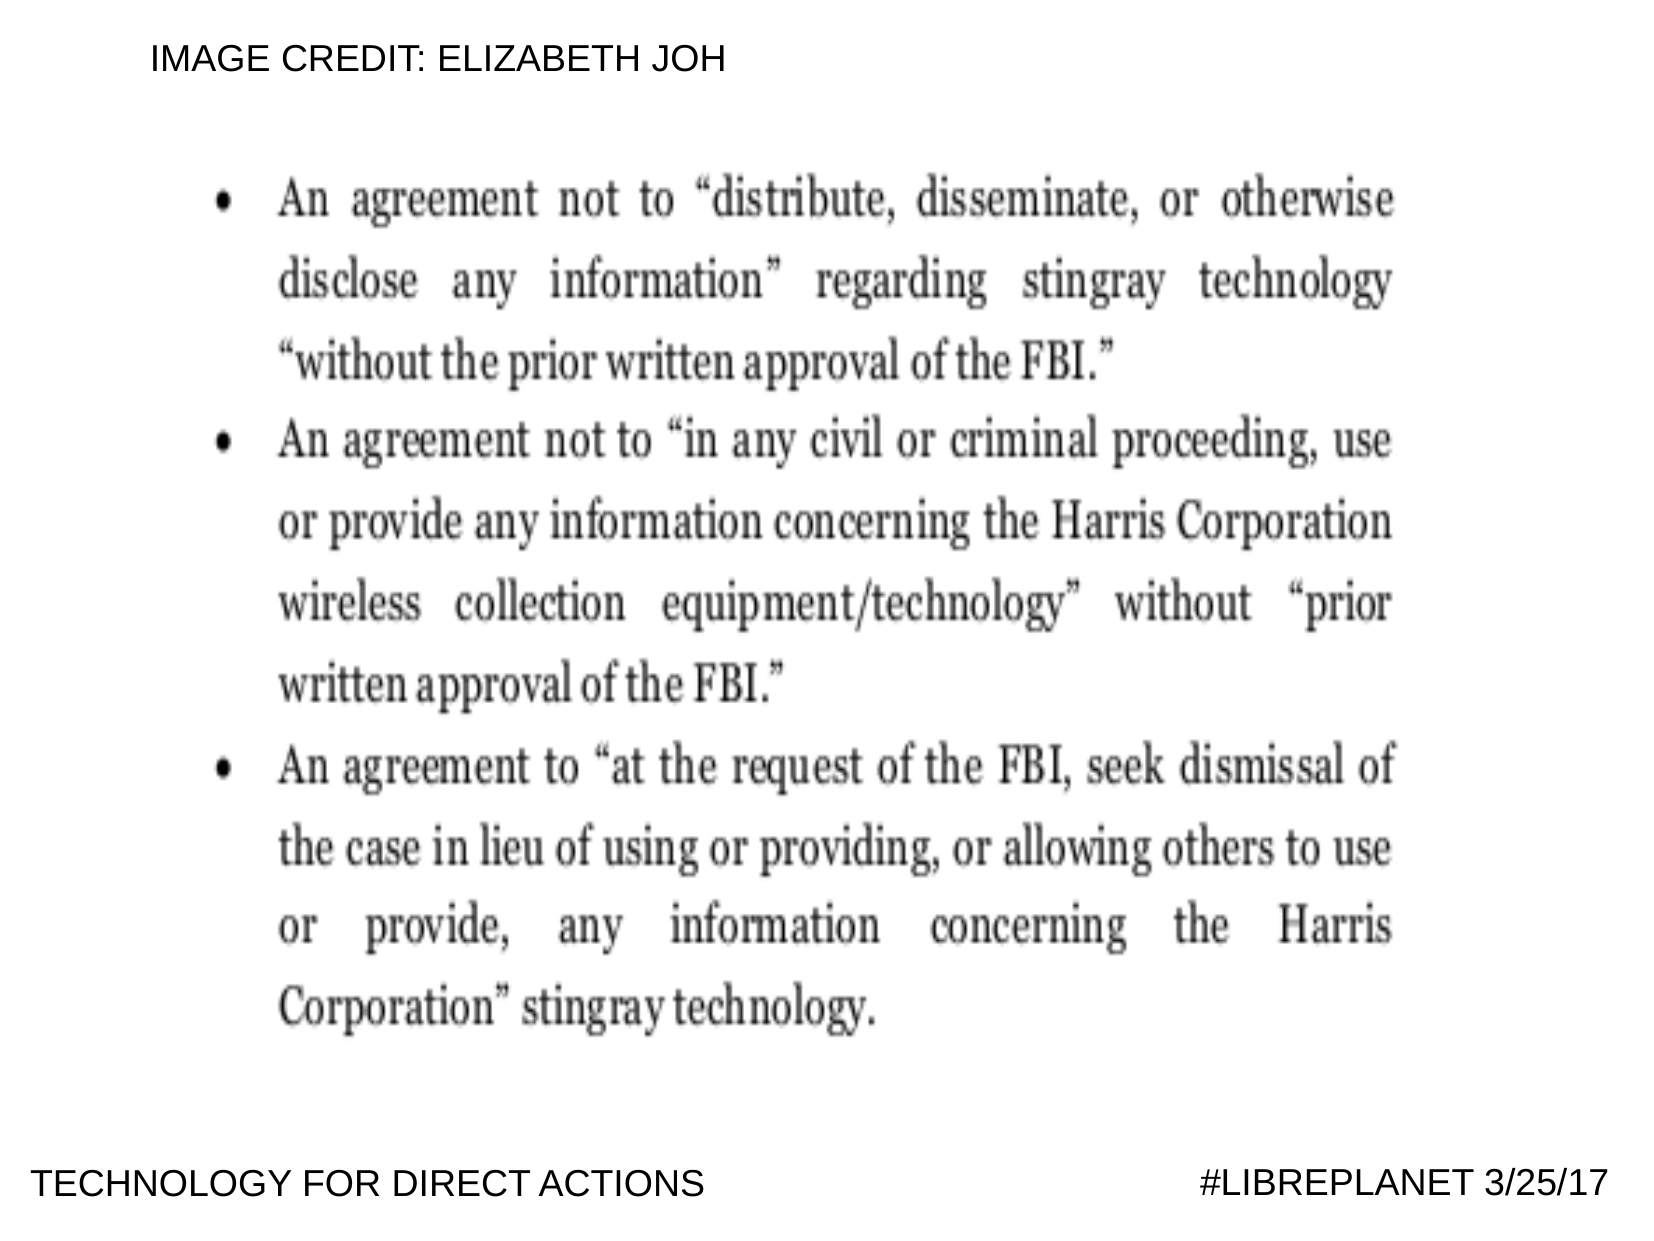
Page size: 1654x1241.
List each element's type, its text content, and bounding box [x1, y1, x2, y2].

text_box IMAGE CREDIT: ELIZABETH JOH [135, 30, 781, 129]
title TECHNOLOGY FOR DIRECT ACTIONS [30, 1140, 736, 1228]
picture [120, 89, 1516, 1081]
subtitle #LIBREPLANET 3/25/17 [1200, 1150, 1628, 1216]
